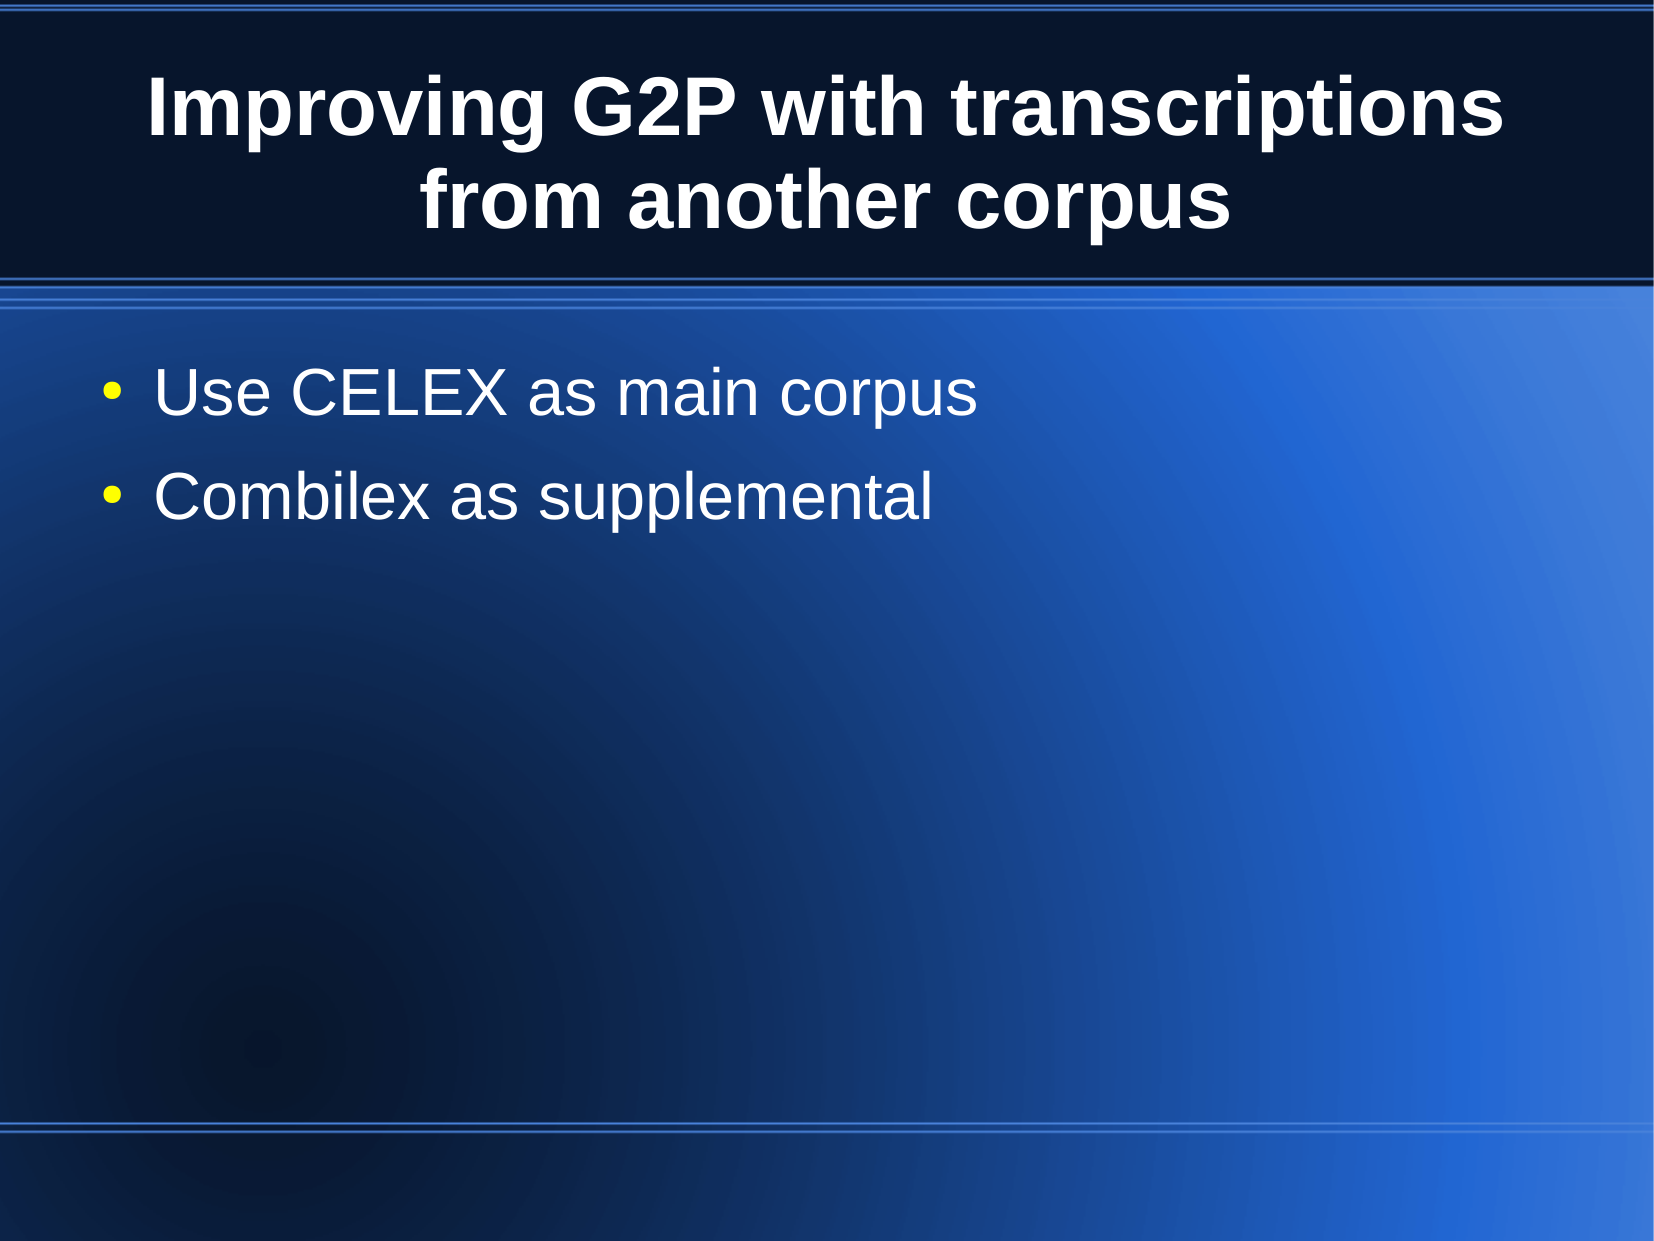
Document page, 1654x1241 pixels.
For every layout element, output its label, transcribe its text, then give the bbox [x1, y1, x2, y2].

list Use CELEX as main corpus Combilex as supplemental [82, 355, 1571, 1159]
title Improving G2P with transcriptions from another corpus [82, 56, 1571, 250]
picture [0, 0, 1654, 1241]
